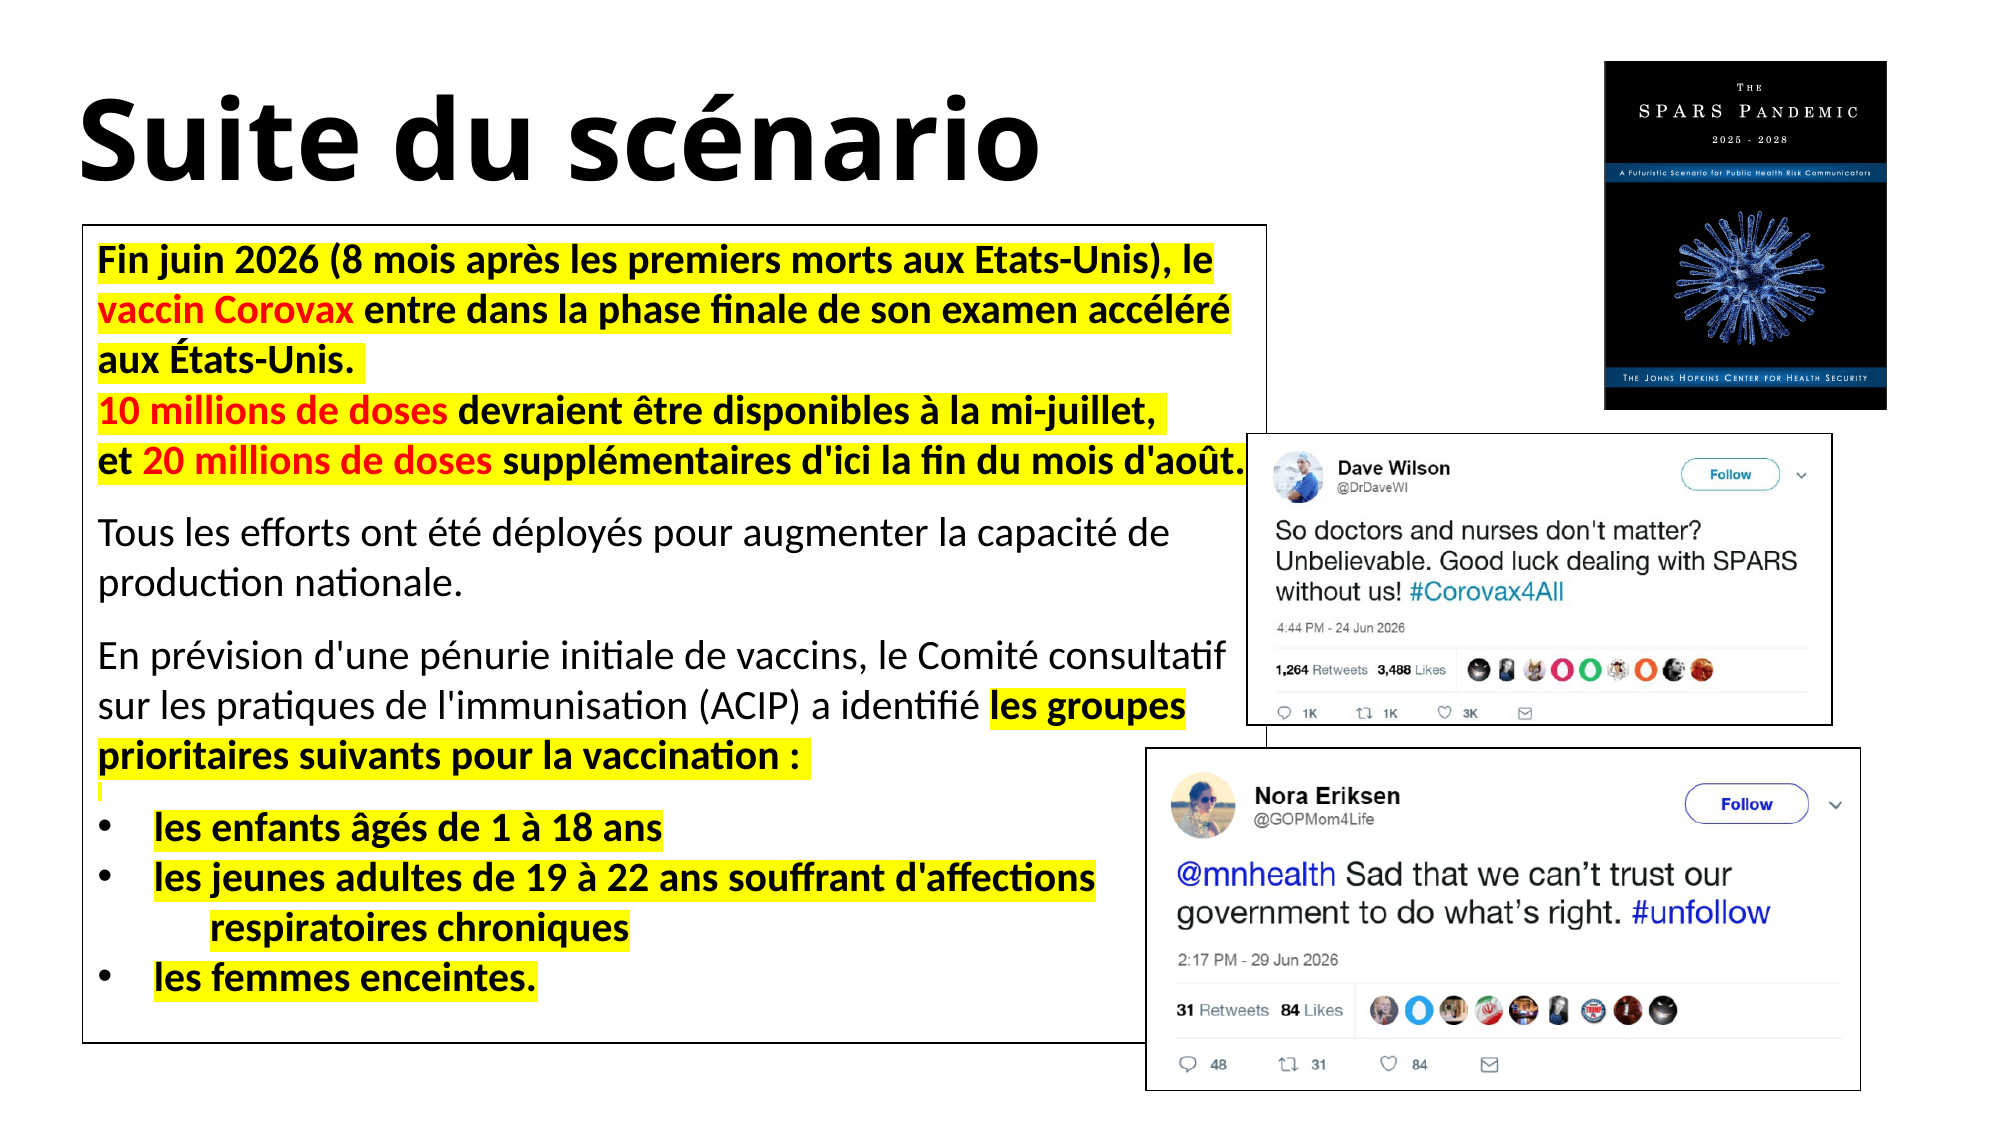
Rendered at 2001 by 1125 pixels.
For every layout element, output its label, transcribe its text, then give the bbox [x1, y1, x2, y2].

picture [1247, 434, 1832, 725]
picture [1604, 61, 1887, 410]
text_box Fin juin 2026 (8 mois après les premiers morts aux Etats-Unis), le vaccin Corovax entre dans la phase finale de son examen accéléré aux États-Unis. 10 millions de doses devraient être disponibles à la mi-juillet, et 20 millions de doses supplémentaires d'ici la fin du mois d'août. Tous les efforts ont été déployés pour augmenter la capacité de production nationale. En prévision d'une pénurie initiale de vaccins, le Comité consultatif sur les pratiques de l'immunisation (ACIP) a identifié les groupes prioritaires suivants pour la vaccination : les enfants âgés de 1 à 18 ans les jeunes adultes de 19 à 22 ans souffrant d'affections respiratoires chroniques les femmes enceintes. [82, 224, 1267, 1043]
text_box Suite du scénario [62, 60, 1965, 213]
picture [1147, 748, 1860, 1090]
